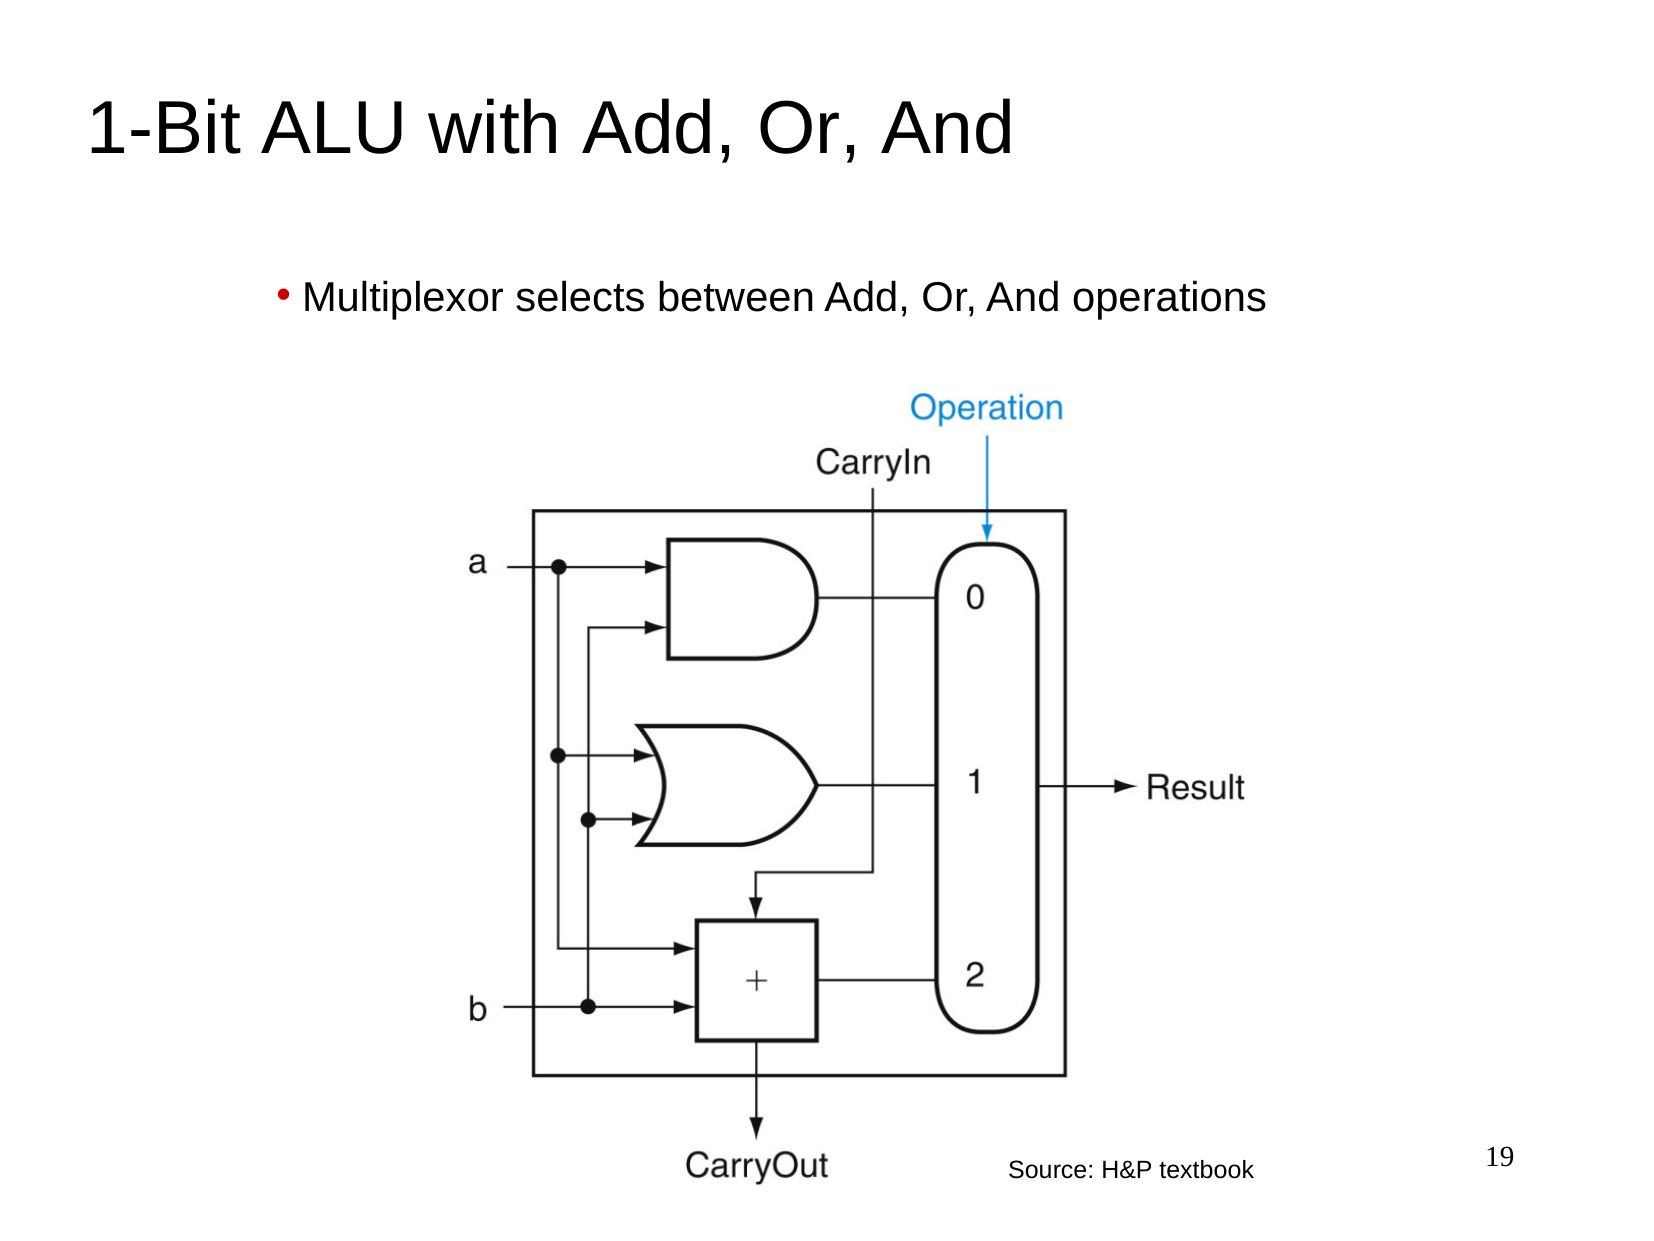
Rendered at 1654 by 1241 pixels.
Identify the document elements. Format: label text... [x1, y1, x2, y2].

text_box 1-Bit ALU with Add, Or, And [71, 71, 1031, 177]
text_box <number> [1185, 1129, 1530, 1213]
text_box Source: H&P textbook [993, 1146, 1270, 1192]
text_box Multiplexor selects between Add, Or, And operations [261, 261, 1283, 328]
picture [468, 389, 1245, 1185]
